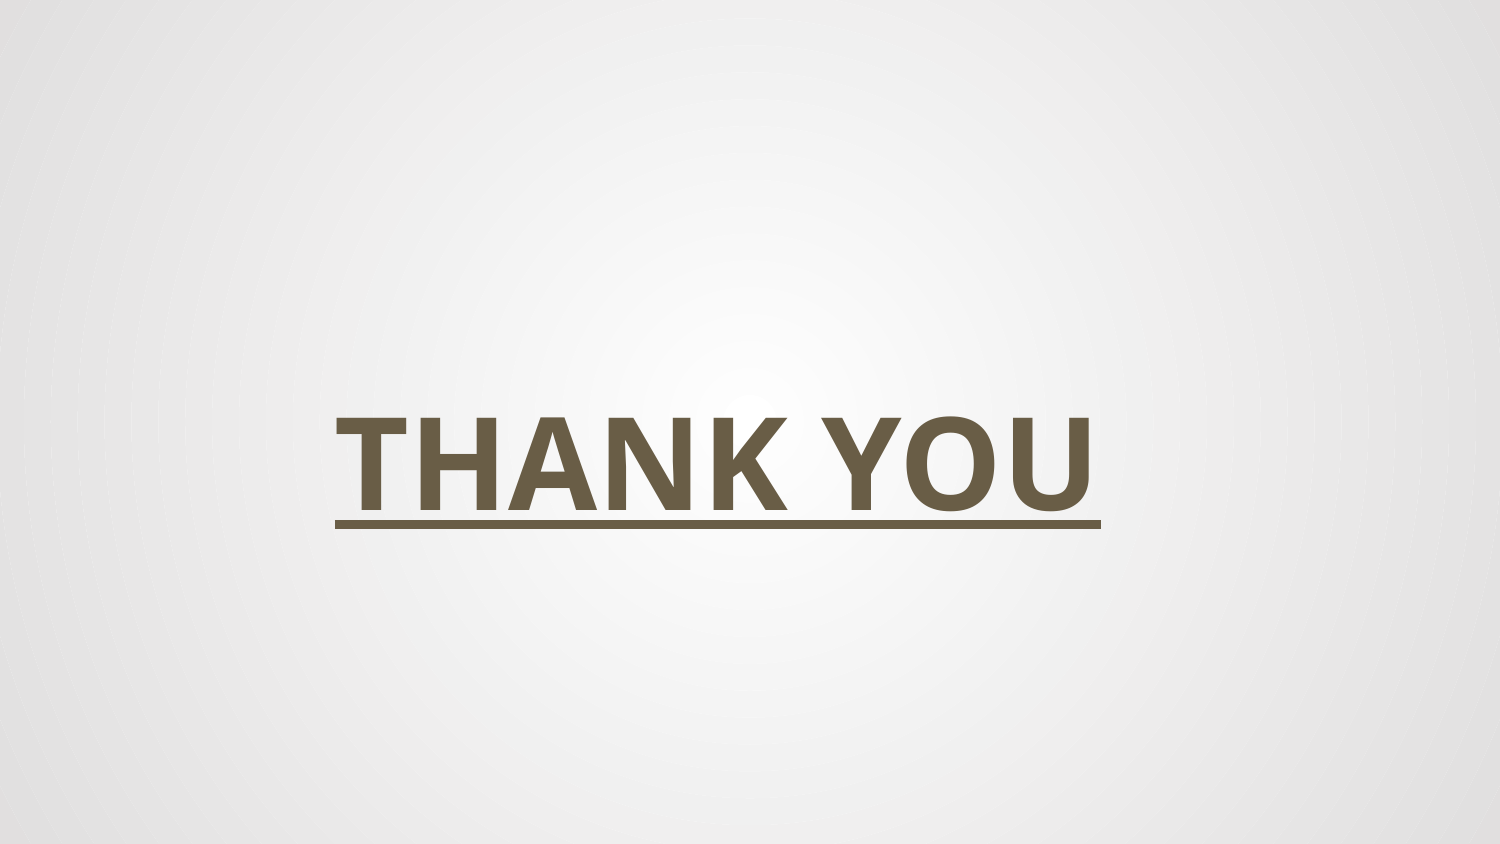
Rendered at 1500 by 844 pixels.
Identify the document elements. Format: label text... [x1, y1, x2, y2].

list THANK YOU [319, 342, 1181, 611]
